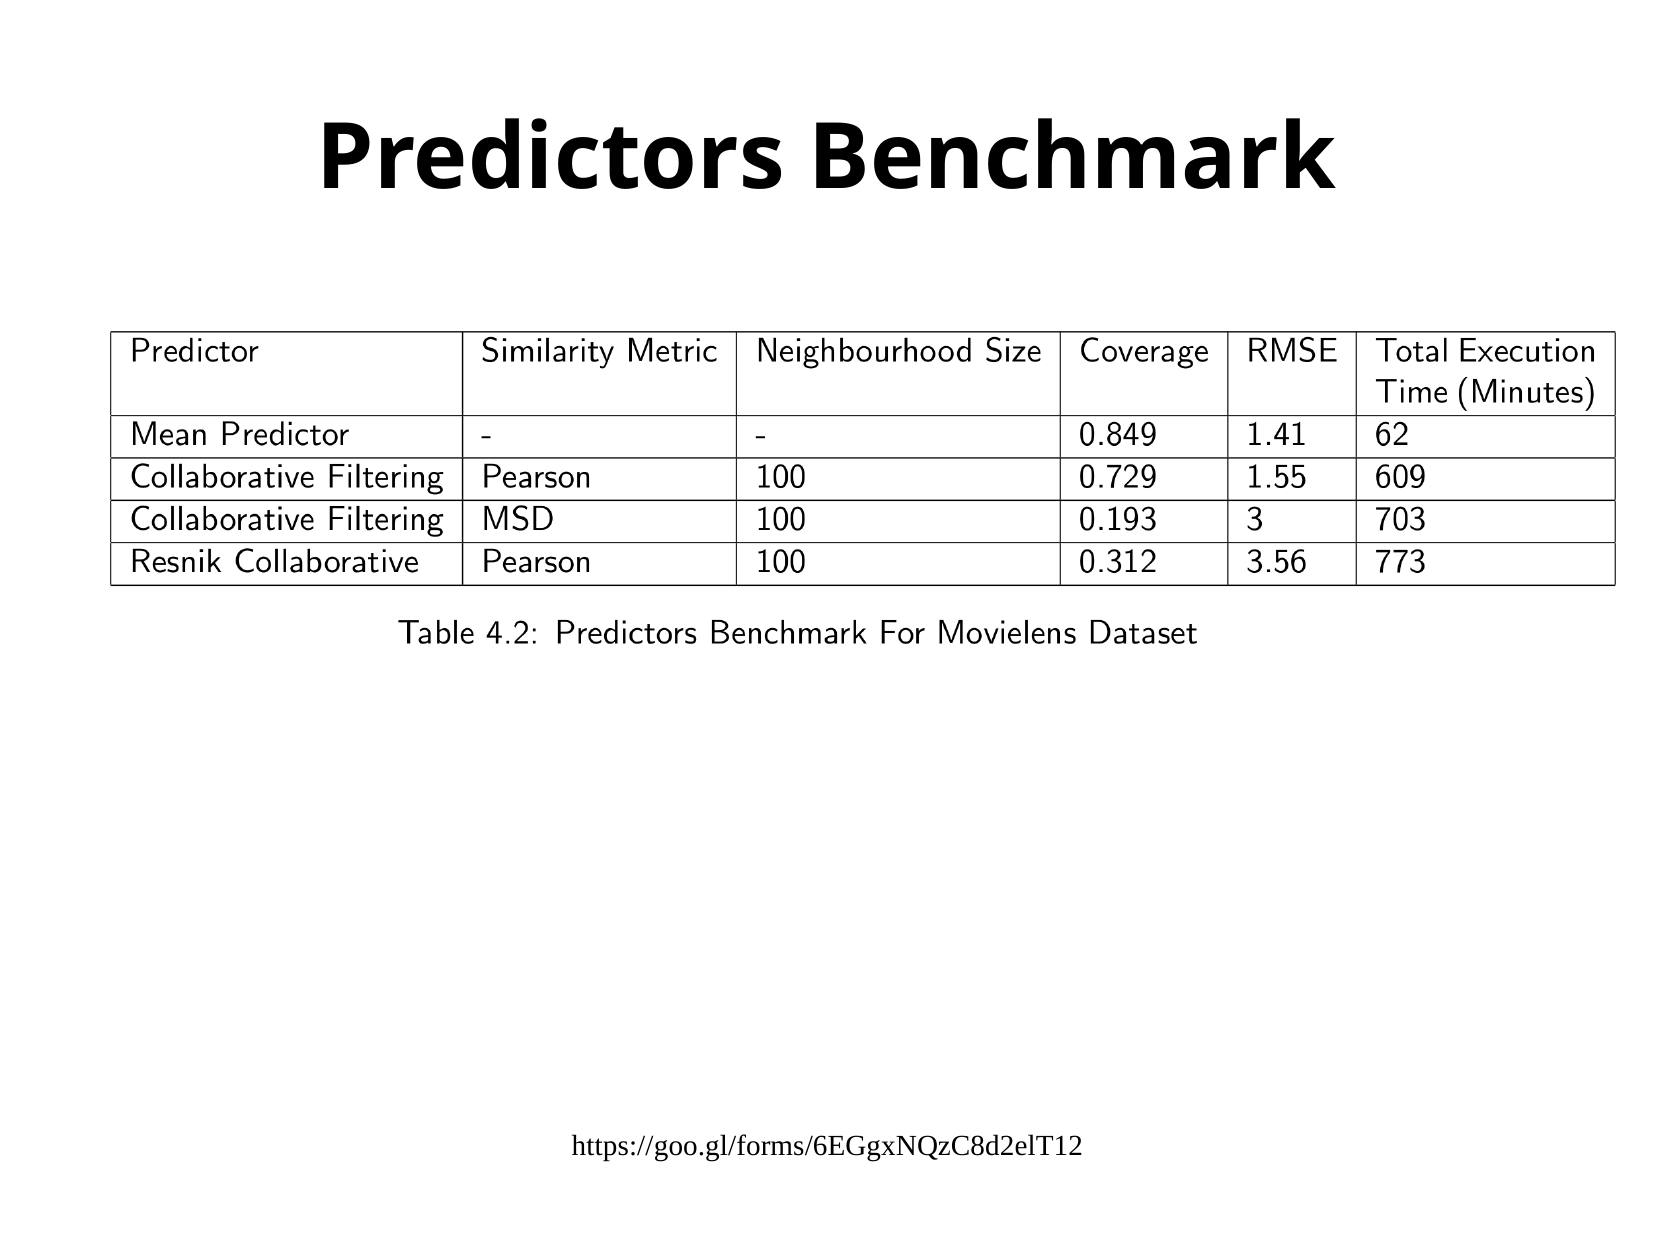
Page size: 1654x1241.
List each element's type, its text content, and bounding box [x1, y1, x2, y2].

title Predictors Benchmark [82, 49, 1571, 257]
picture [84, 308, 1648, 652]
